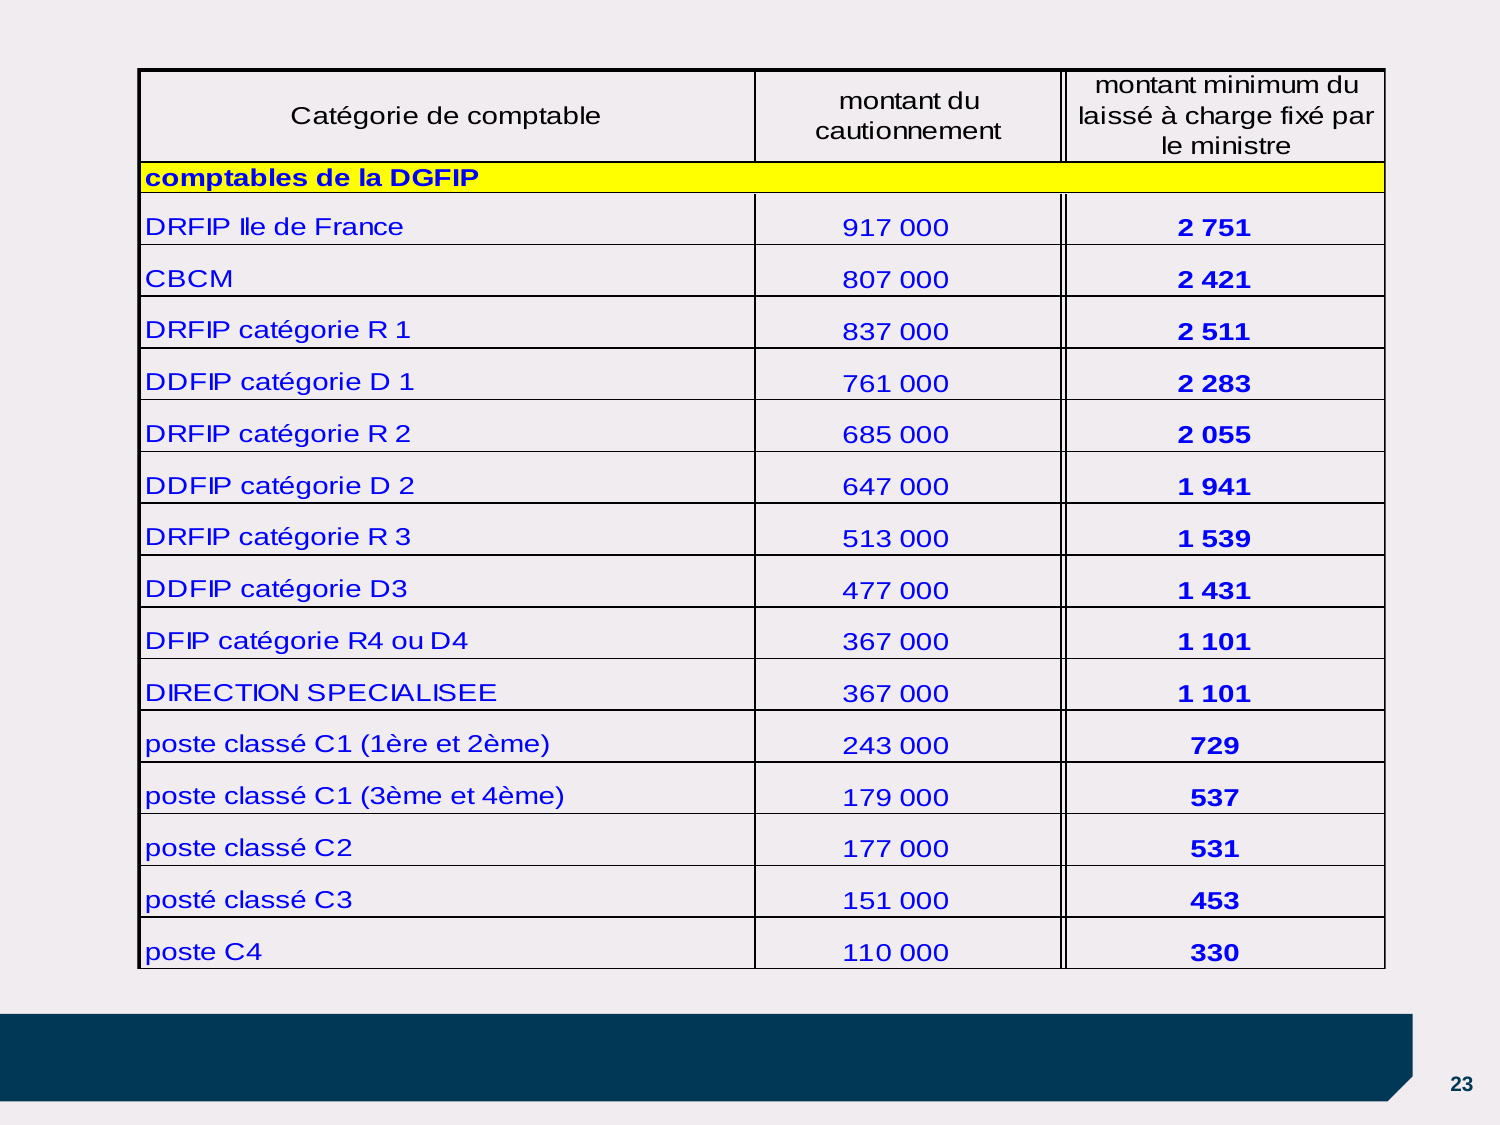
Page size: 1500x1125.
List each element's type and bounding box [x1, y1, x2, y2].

chart [137, 68, 1388, 970]
